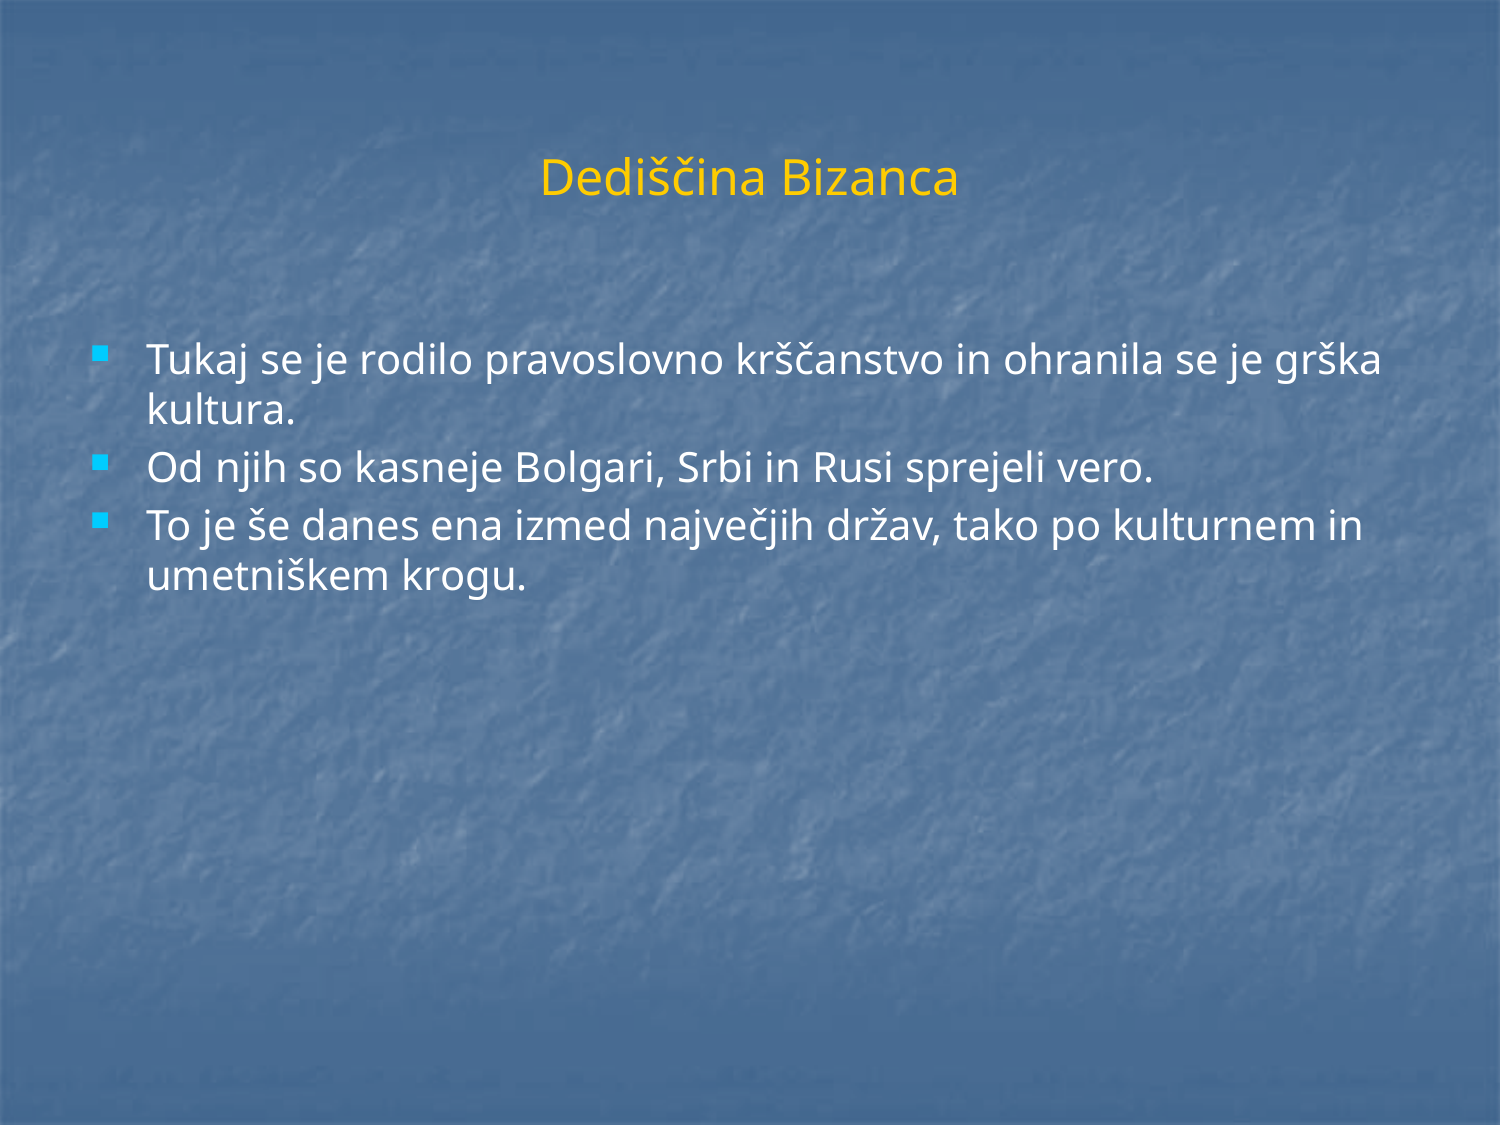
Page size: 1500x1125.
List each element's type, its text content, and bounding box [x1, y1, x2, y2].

list Tukaj se je rodilo pravoslovno krščanstvo in ohranila se je grška kultura. Od njih so kasneje Bolgari, Srbi in Rusi sprejeli vero. To je še danes ena izmed največjih držav, tako po kulturnem in umetniškem krogu. [75, 324, 1425, 1000]
picture [0, 0, 1500, 1125]
title Dediščina Bizanca [75, 62, 1425, 288]
